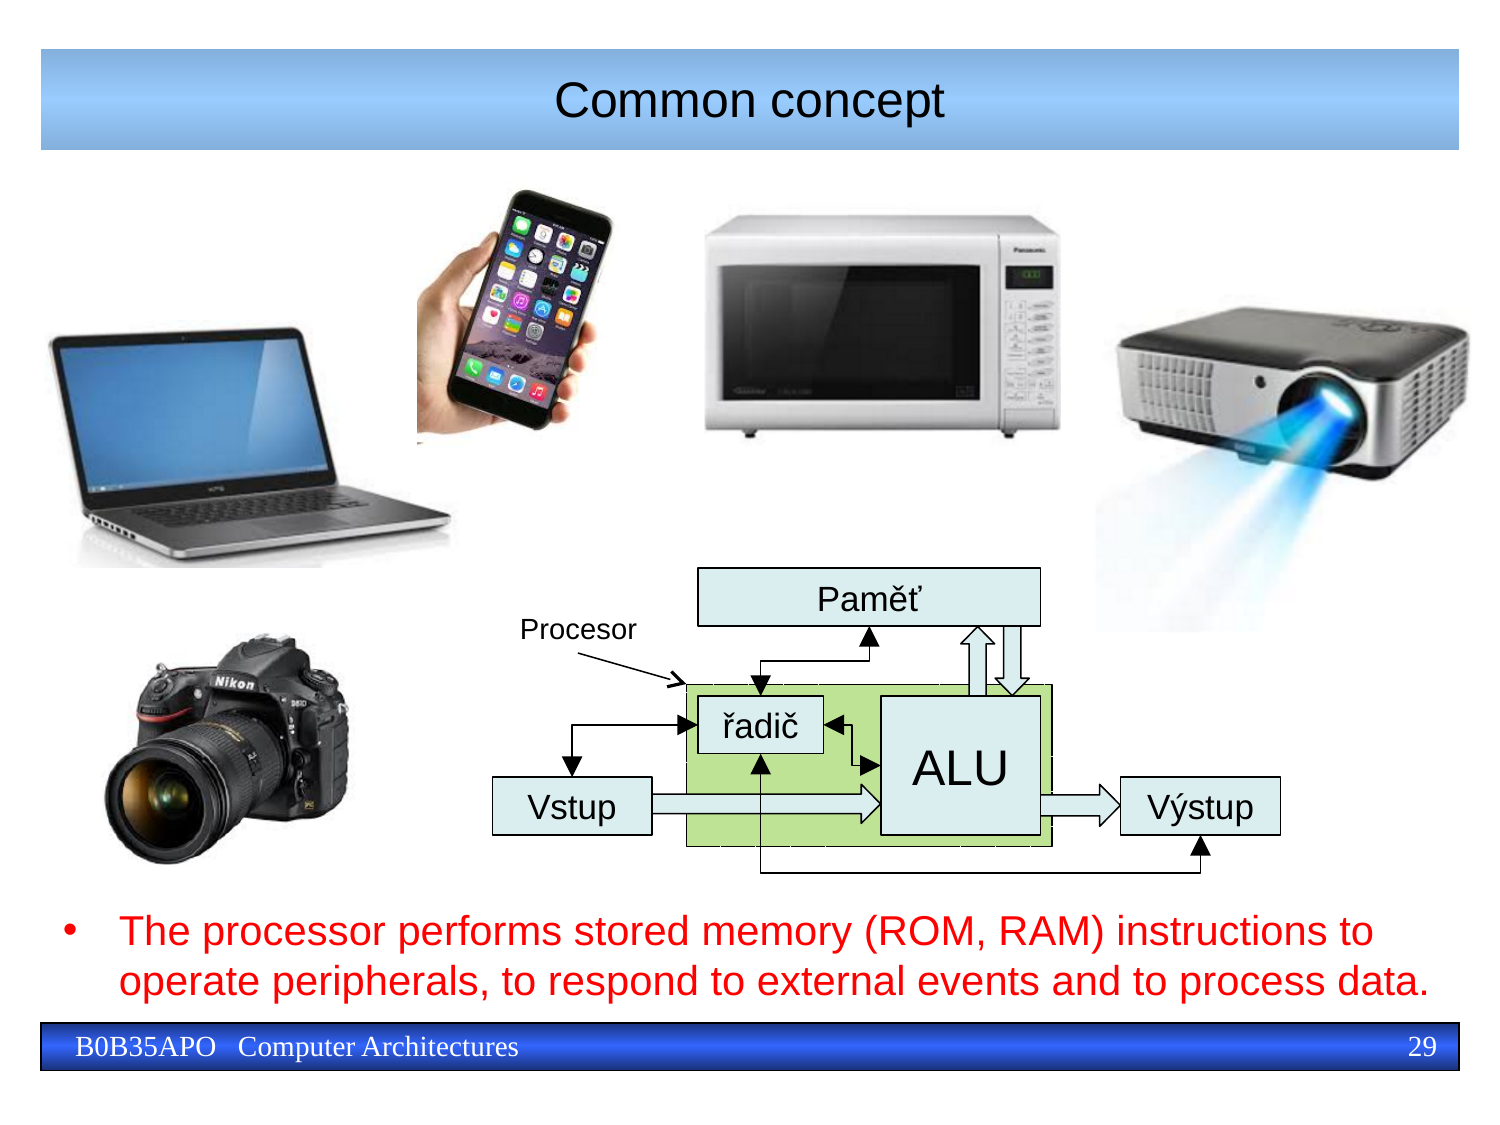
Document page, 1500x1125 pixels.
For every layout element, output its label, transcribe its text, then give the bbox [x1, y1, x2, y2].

text_box řadič [698, 695, 824, 754]
text_box [686, 684, 759, 724]
text_box ALU [880, 695, 1041, 835]
text_box Paměť [698, 568, 1041, 626]
text_box [761, 626, 1121, 847]
picture [1082, 271, 1487, 648]
text_box Vstup [492, 777, 652, 835]
title Common concept [41, 49, 1459, 150]
text_box Výstup [1120, 777, 1281, 835]
picture [695, 182, 1078, 472]
text_box Procesor [492, 602, 666, 654]
picture [101, 623, 357, 872]
picture [37, 179, 653, 568]
text_box The processor performs stored memory (ROM, RAM) instructions to operate peripherals, to respond to external events and to process data. [48, 896, 1471, 1012]
text_box [652, 726, 760, 847]
